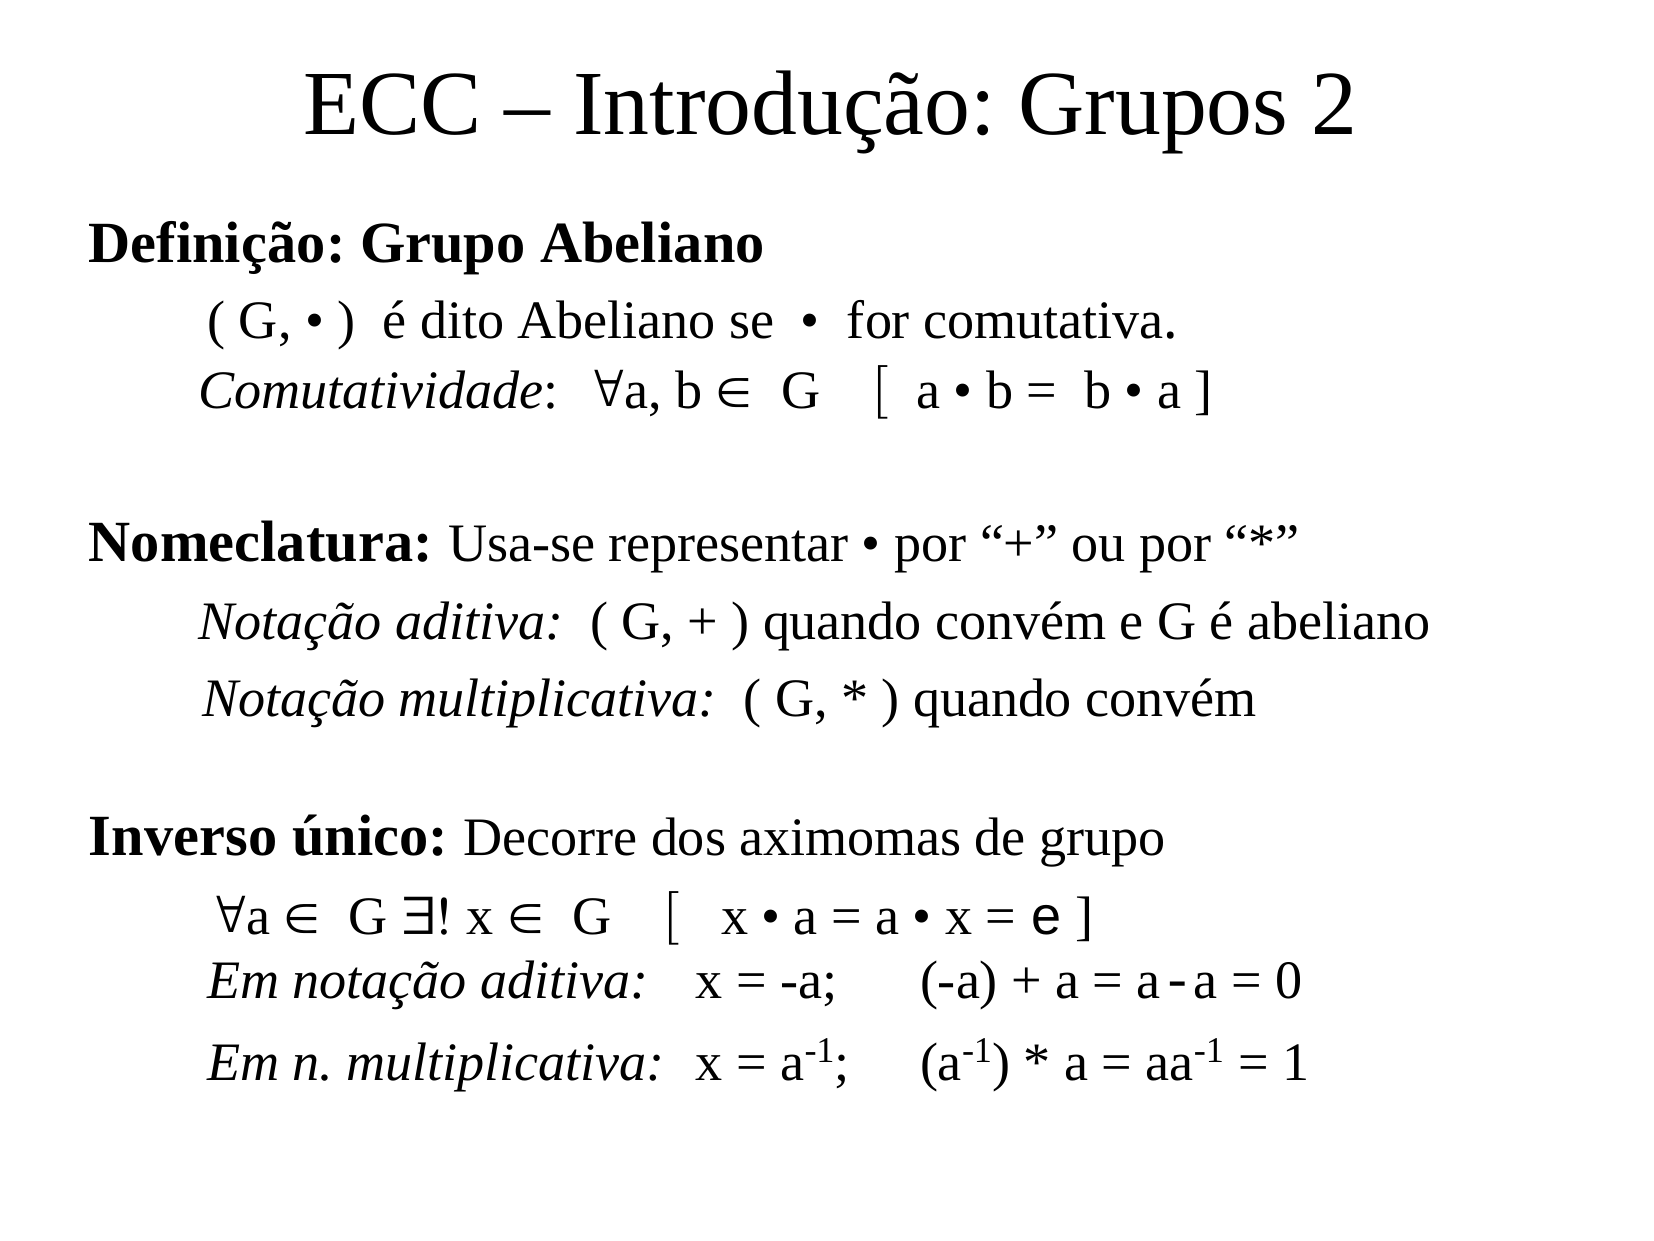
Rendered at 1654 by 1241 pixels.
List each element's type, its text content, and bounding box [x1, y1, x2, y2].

title ECC – Introdução: Grupos 2 [125, 0, 1538, 208]
text_box Definição: Grupo Abeliano ( G, • ) é dito Abeliano se • for comutativa. Comutatividade: "a, b Î G [ a • b = b • a ] Nomeclatura: Usa-se representar • por “+” ou por “*” Notação aditiva: ( G, + ) quando convém e G é abeliano Notação multiplicativa: ( G, * ) quando convém Inverso único: Decorre dos aximomas de grupo "a Î G $! x Î G [ x • a = a • x = e ] Em notação aditiva: x = -a; (-a) + a = a-a = 0 Em n. multiplicativa: x = a-1; (a-1) * a = aa-1 = 1 [88, 210, 1563, 1154]
